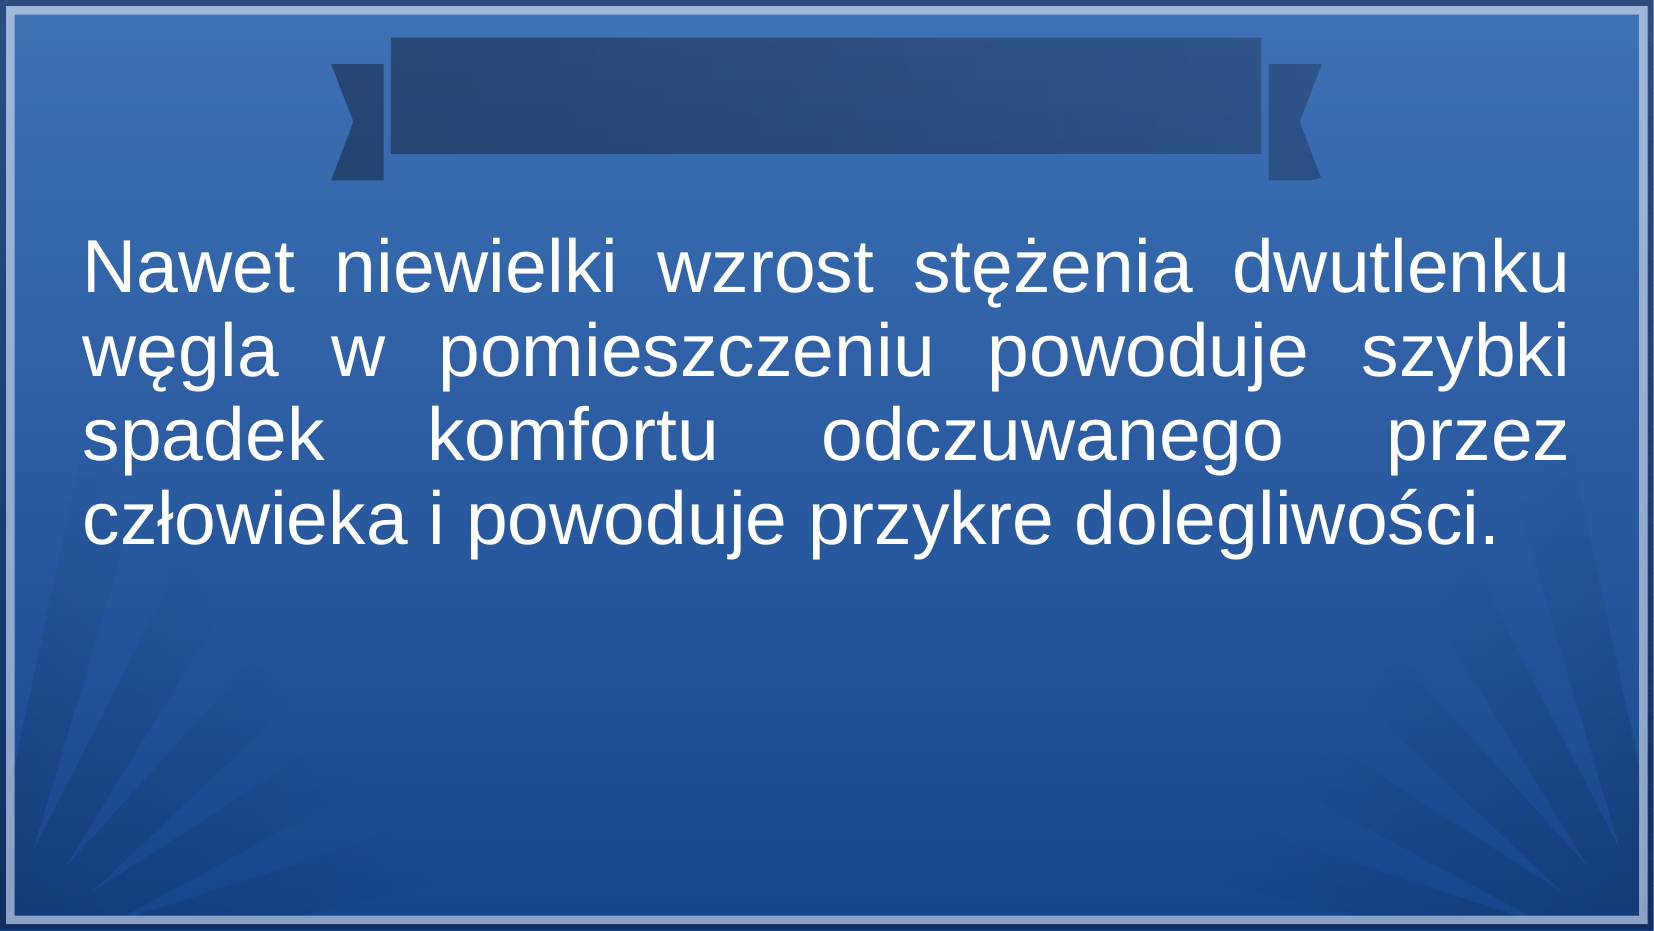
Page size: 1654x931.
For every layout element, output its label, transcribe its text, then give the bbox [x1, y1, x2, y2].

list Nawet niewielki wzrost stężenia dwutlenku węgla w pomieszczeniu powoduje szybki spadek komfortu odczuwanego przez człowieka i powoduje przykre dolegliwości. [82, 224, 1571, 848]
